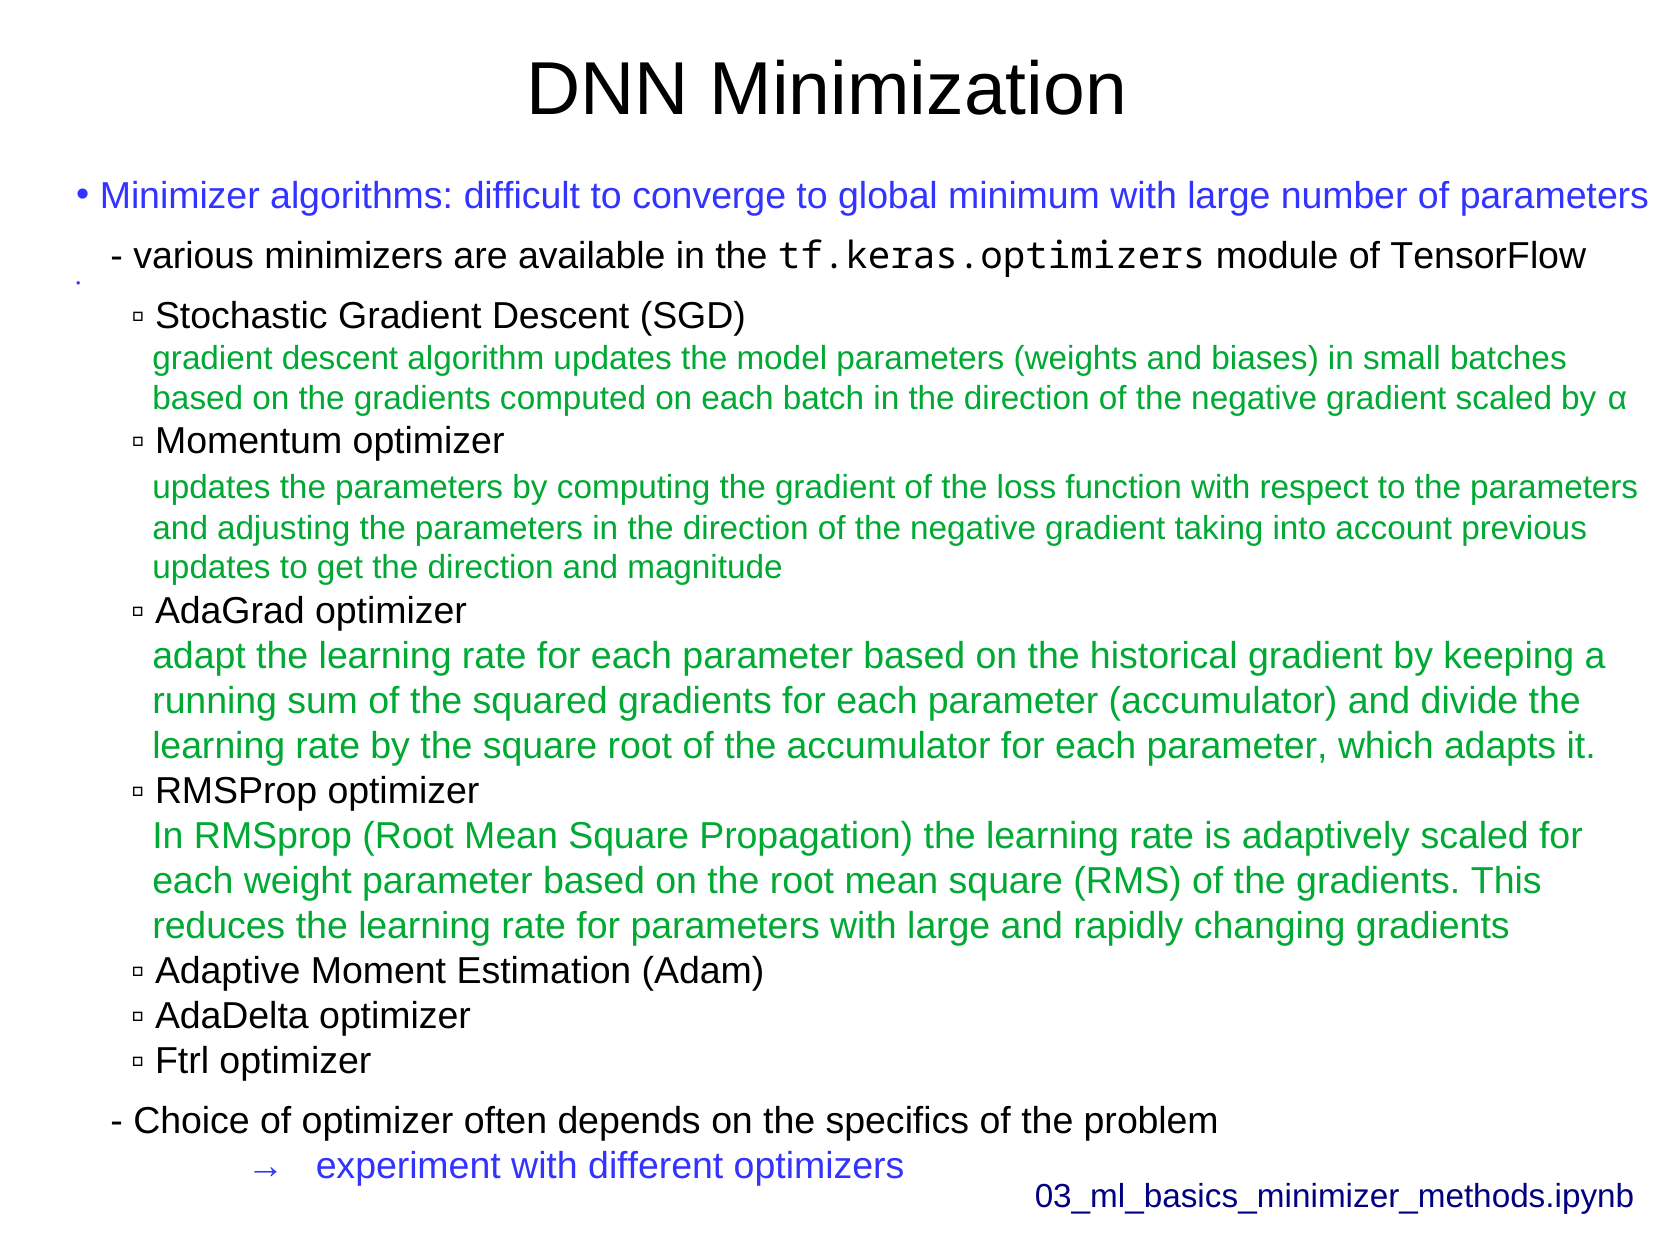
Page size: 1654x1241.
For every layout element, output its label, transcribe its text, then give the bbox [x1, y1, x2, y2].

text_box 03_ml_basics_minimizer_methods.ipynb [1020, 1170, 1653, 1222]
text_box Minimizer algorithms: difficult to converge to global minimum with large number of parameters - various minimizers are available in the tf.keras.optimizers module of TensorFlow ▫ Stochastic Gradient Descent (SGD) gradient descent algorithm updates the model parameters (weights and biases) in small batches based on the gradients computed on each batch in the direction of the negative gradient scaled by α ▫ Momentum optimizer updates the parameters by computing the gradient of the loss function with respect to the parameters and adjusting the parameters in the direction of the negative gradient taking into account previous updates to get the direction and magnitude ▫ AdaGrad optimizer adapt the learning rate for each parameter based on the historical gradient by keeping a running sum of the squared gradients for each parameter (accumulator) and divide the learning rate by the square root of the accumulator for each parameter, which adapts it. ▫ RMSProp optimizer In RMSprop (Root Mean Square Propagation) the learning rate is adaptively scaled for each weight parameter based on the root mean square (RMS) of the gradients. This reduces the learning rate for parameters with large and rapidly changing gradients ▫ Adaptive Moment Estimation (Adam) ▫ AdaDelta optimizer ▫ Ftrl optimizer - Choice of optimizer often depends on the specifics of the problem → experiment with different optimizers [61, 163, 1654, 1241]
title DNN Minimization [151, 0, 1502, 163]
